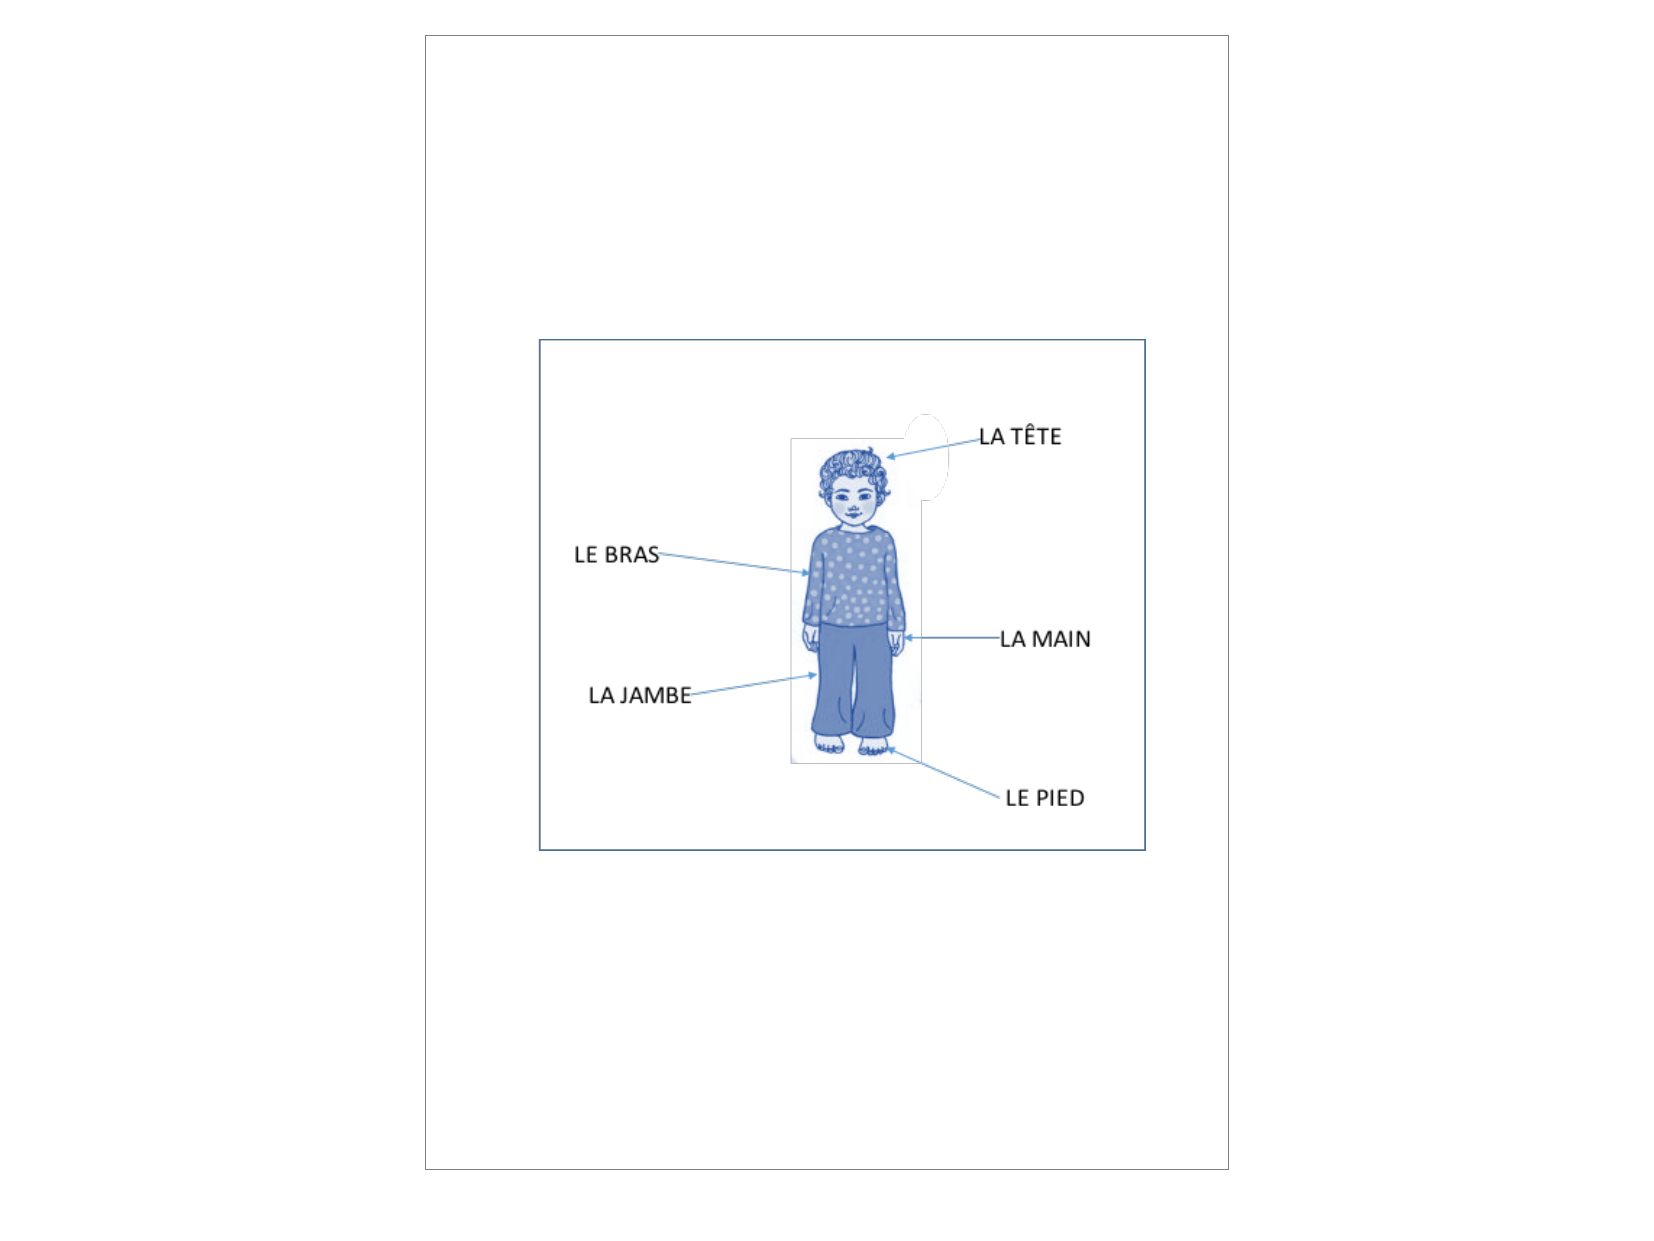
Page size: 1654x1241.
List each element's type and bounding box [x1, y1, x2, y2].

text_box [425, 35, 1229, 1170]
picture [519, 339, 1146, 851]
